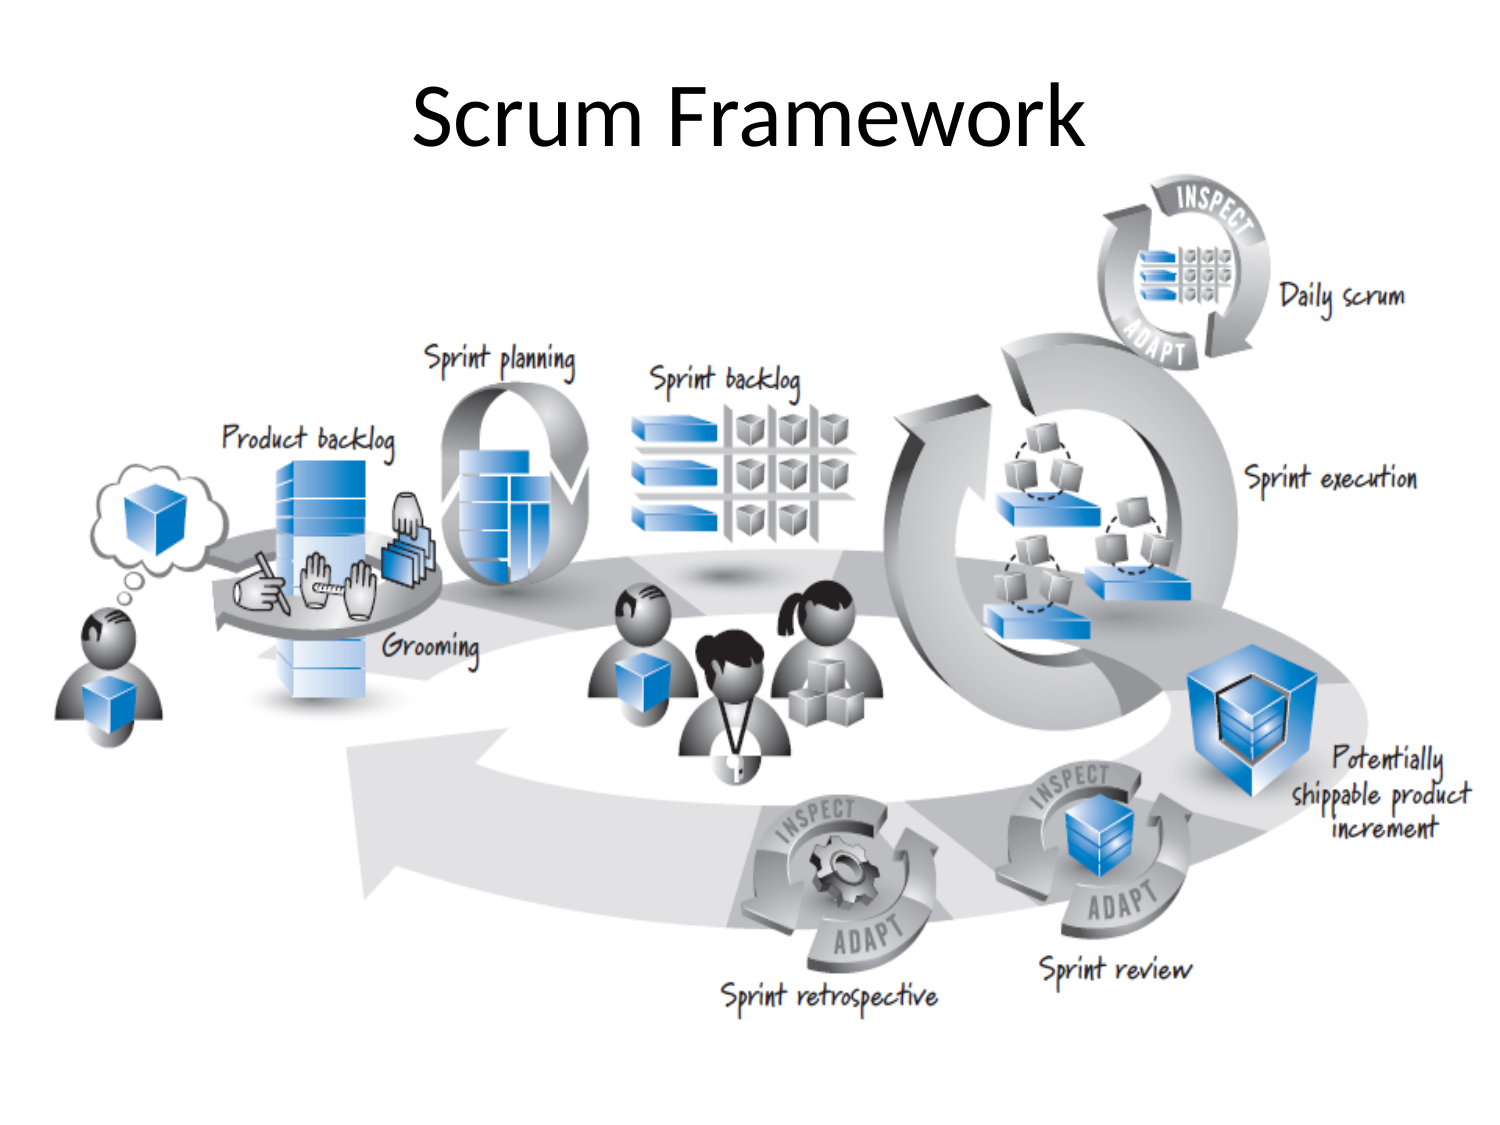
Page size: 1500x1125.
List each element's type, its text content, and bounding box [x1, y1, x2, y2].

picture [50, 162, 1485, 1026]
title Scrum Framework [75, 45, 1426, 162]
